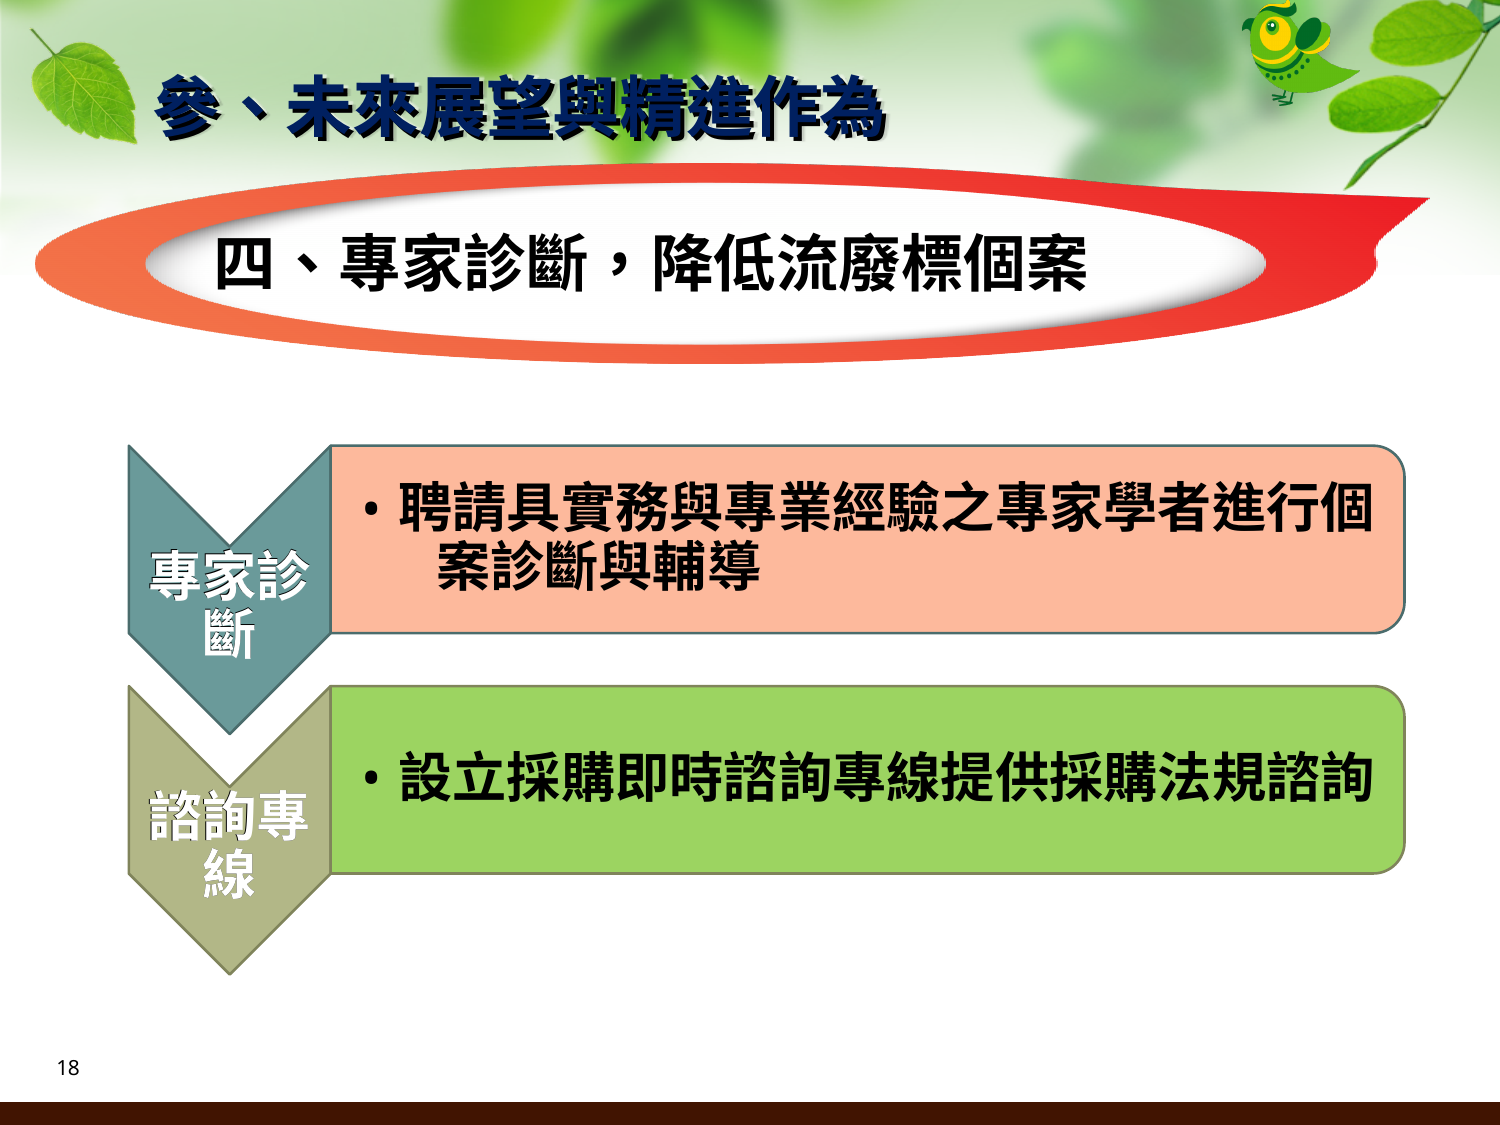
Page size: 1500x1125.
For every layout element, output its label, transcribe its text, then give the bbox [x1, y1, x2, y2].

text_box 聘請具實務與專業經驗之專家學者進行個案診斷與輔導 [330, 445, 1405, 634]
text_box 專家診斷 [128, 445, 330, 735]
title 參、未來展望與精進作為 [137, 57, 1325, 150]
text_box 18 [41, 1046, 129, 1099]
text_box 諮詢專線 [128, 686, 331, 975]
text_box 四、專家診斷，降低流廢標個案 [199, 199, 1276, 325]
picture [35, 164, 1430, 364]
text_box 設立採購即時諮詢專線提供採購法規諮詢 [330, 686, 1405, 874]
